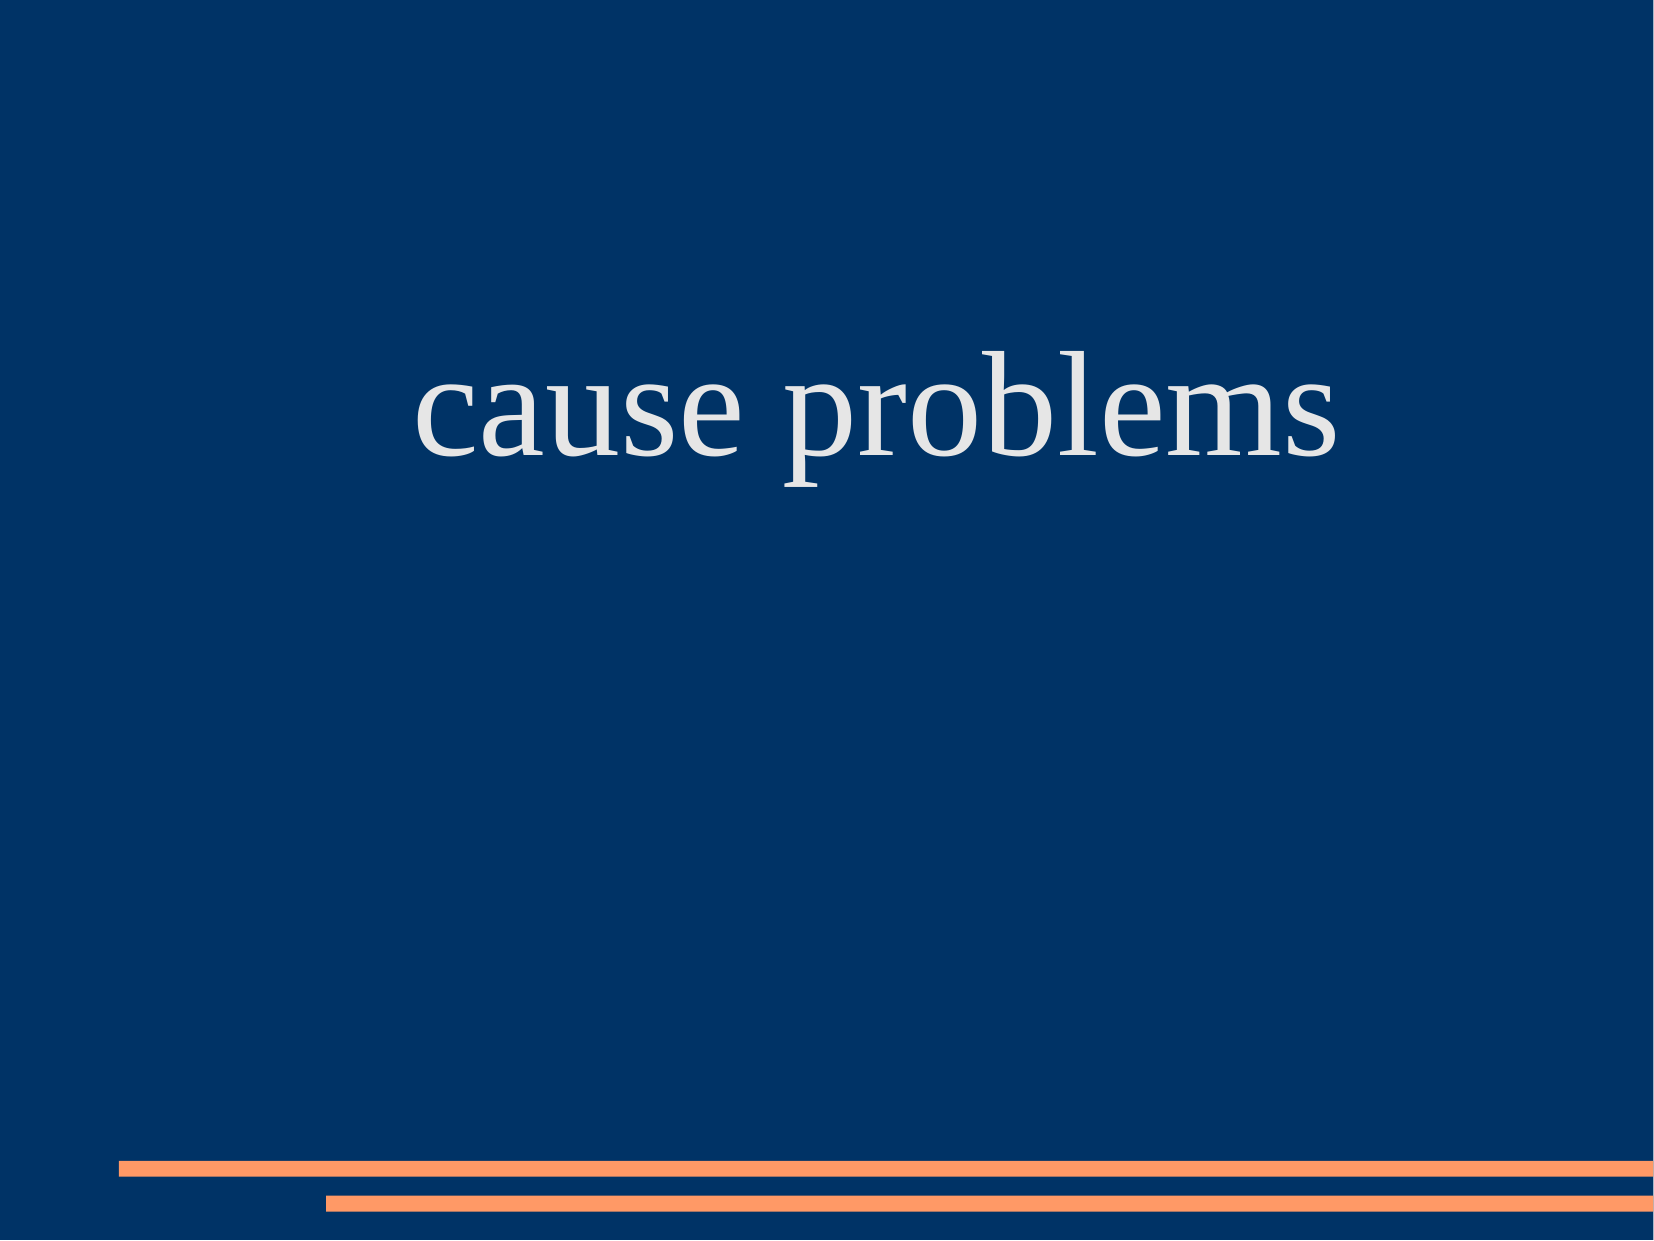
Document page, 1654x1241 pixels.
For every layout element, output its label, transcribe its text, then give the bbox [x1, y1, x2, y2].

list cause problems [121, 322, 1561, 1132]
